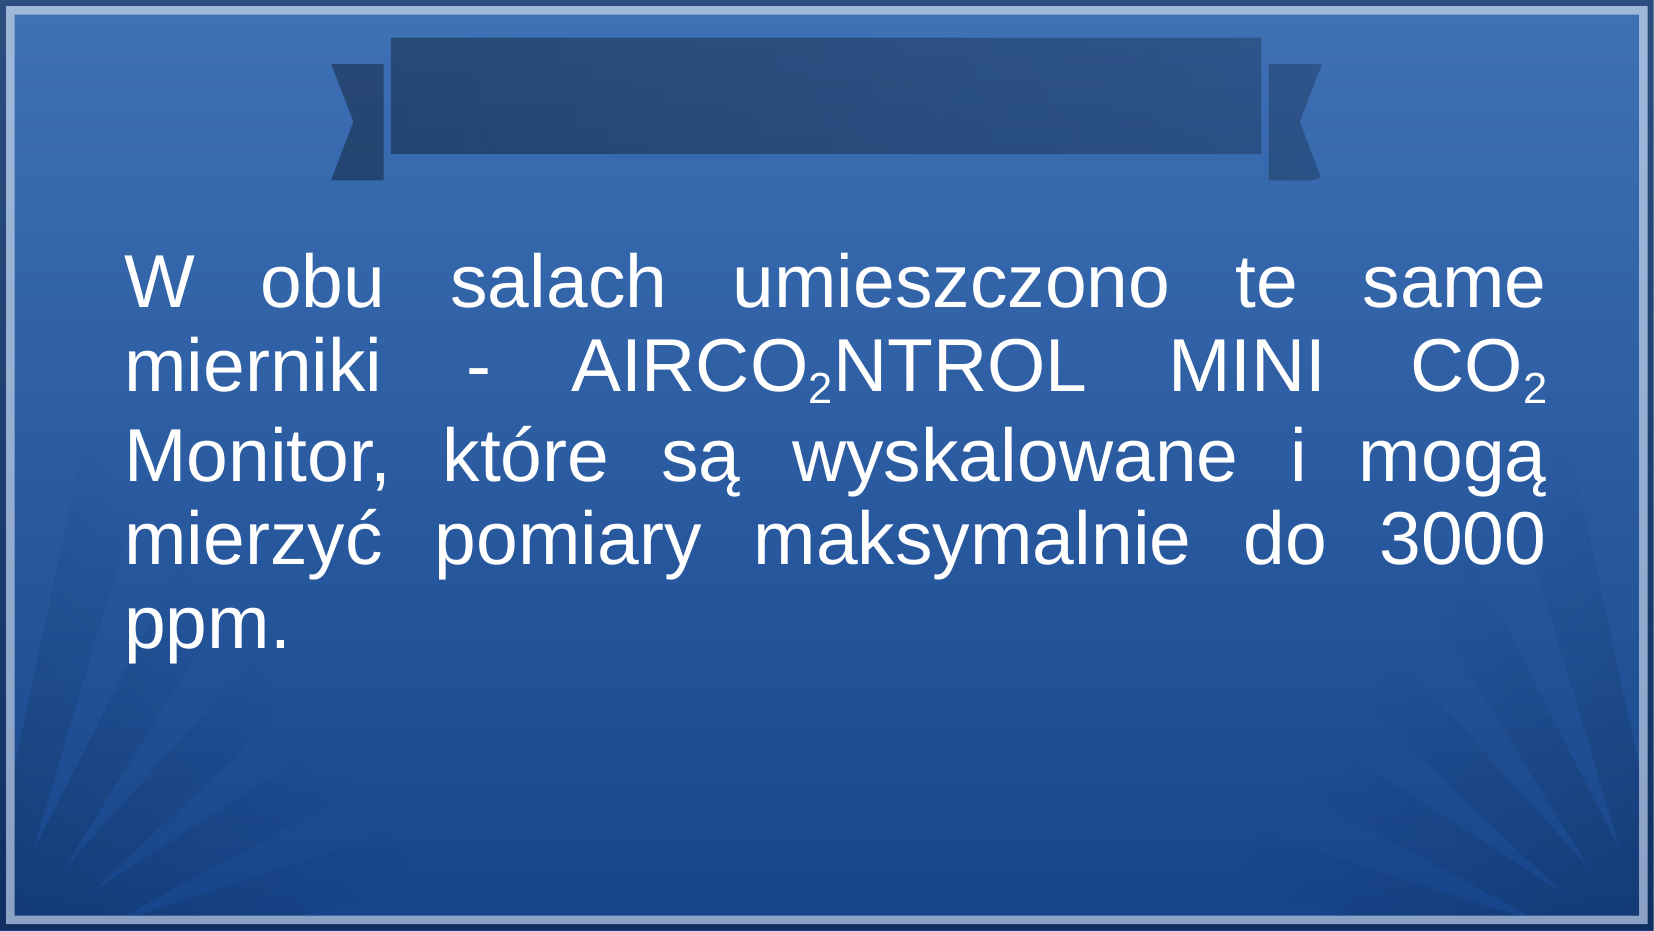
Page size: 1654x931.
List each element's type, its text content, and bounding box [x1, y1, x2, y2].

list W obu salach umieszczono te same mierniki - AIRCO2NTROL MINI CO2 Monitor, które są wyskalowane i mogą mierzyć pomiary maksymalnie do 3000 ppm. [59, 239, 1548, 863]
